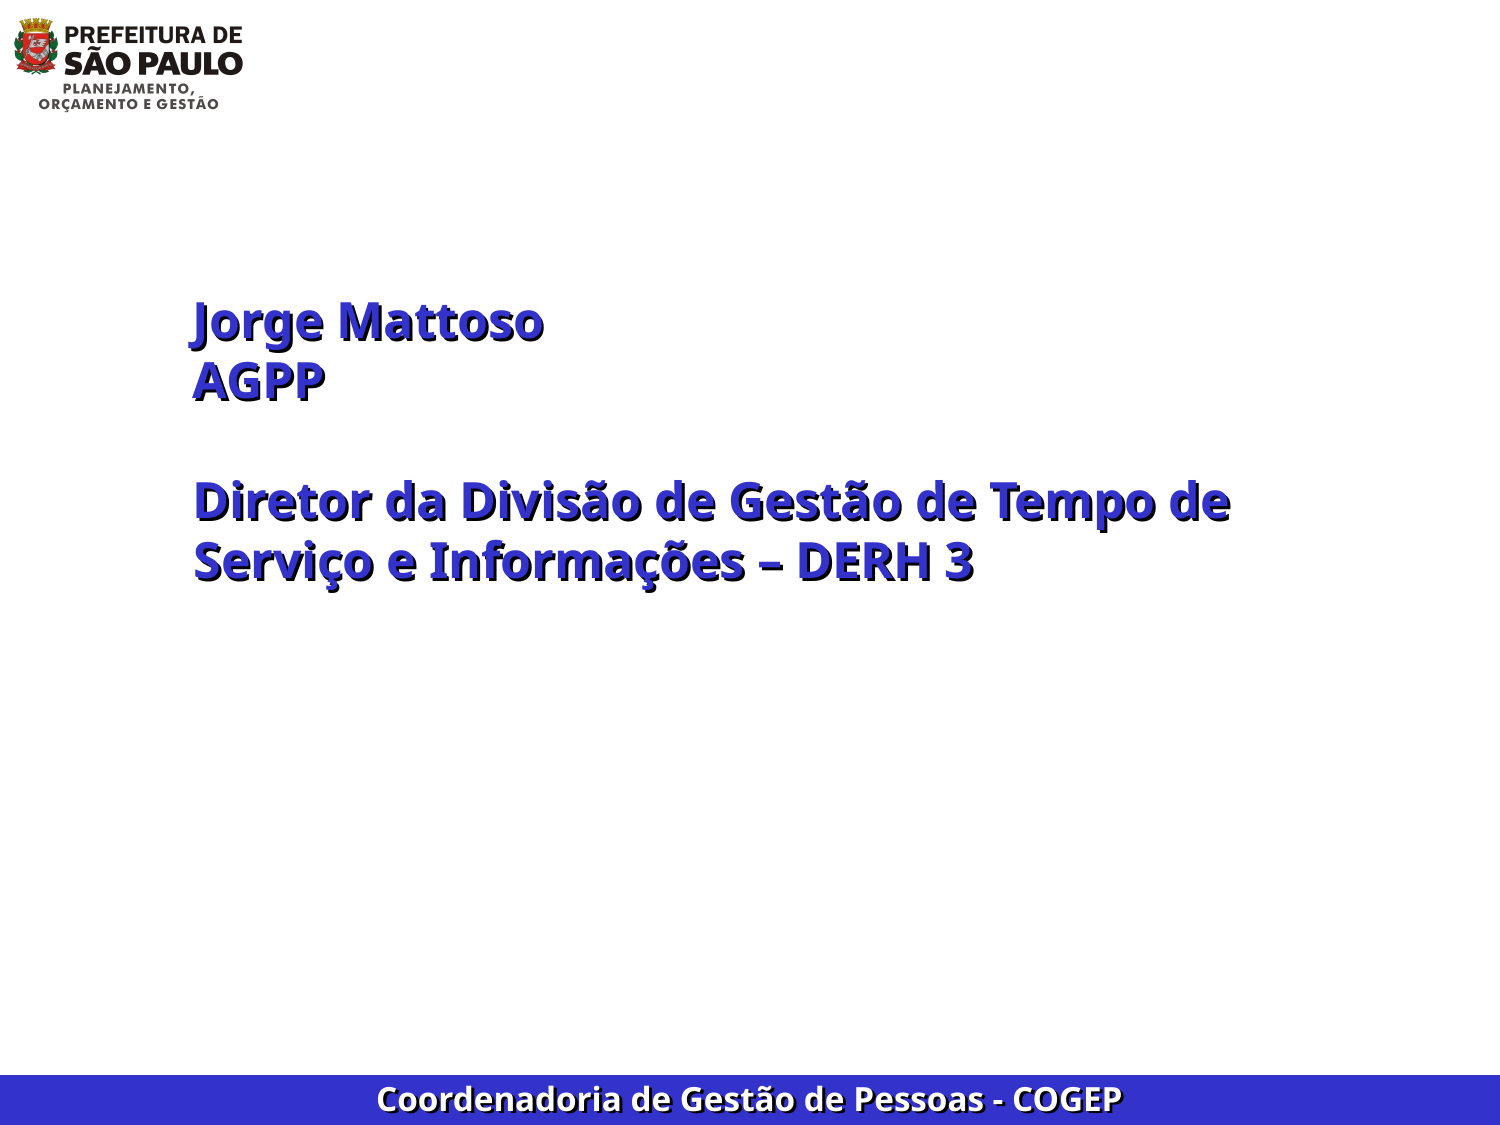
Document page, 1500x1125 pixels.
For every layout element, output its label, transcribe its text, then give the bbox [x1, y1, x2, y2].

text_box Jorge Mattoso AGPP Diretor da Divisão de Gestão de Tempo de Serviço e Informações – DERH 3 [104, 114, 1400, 763]
